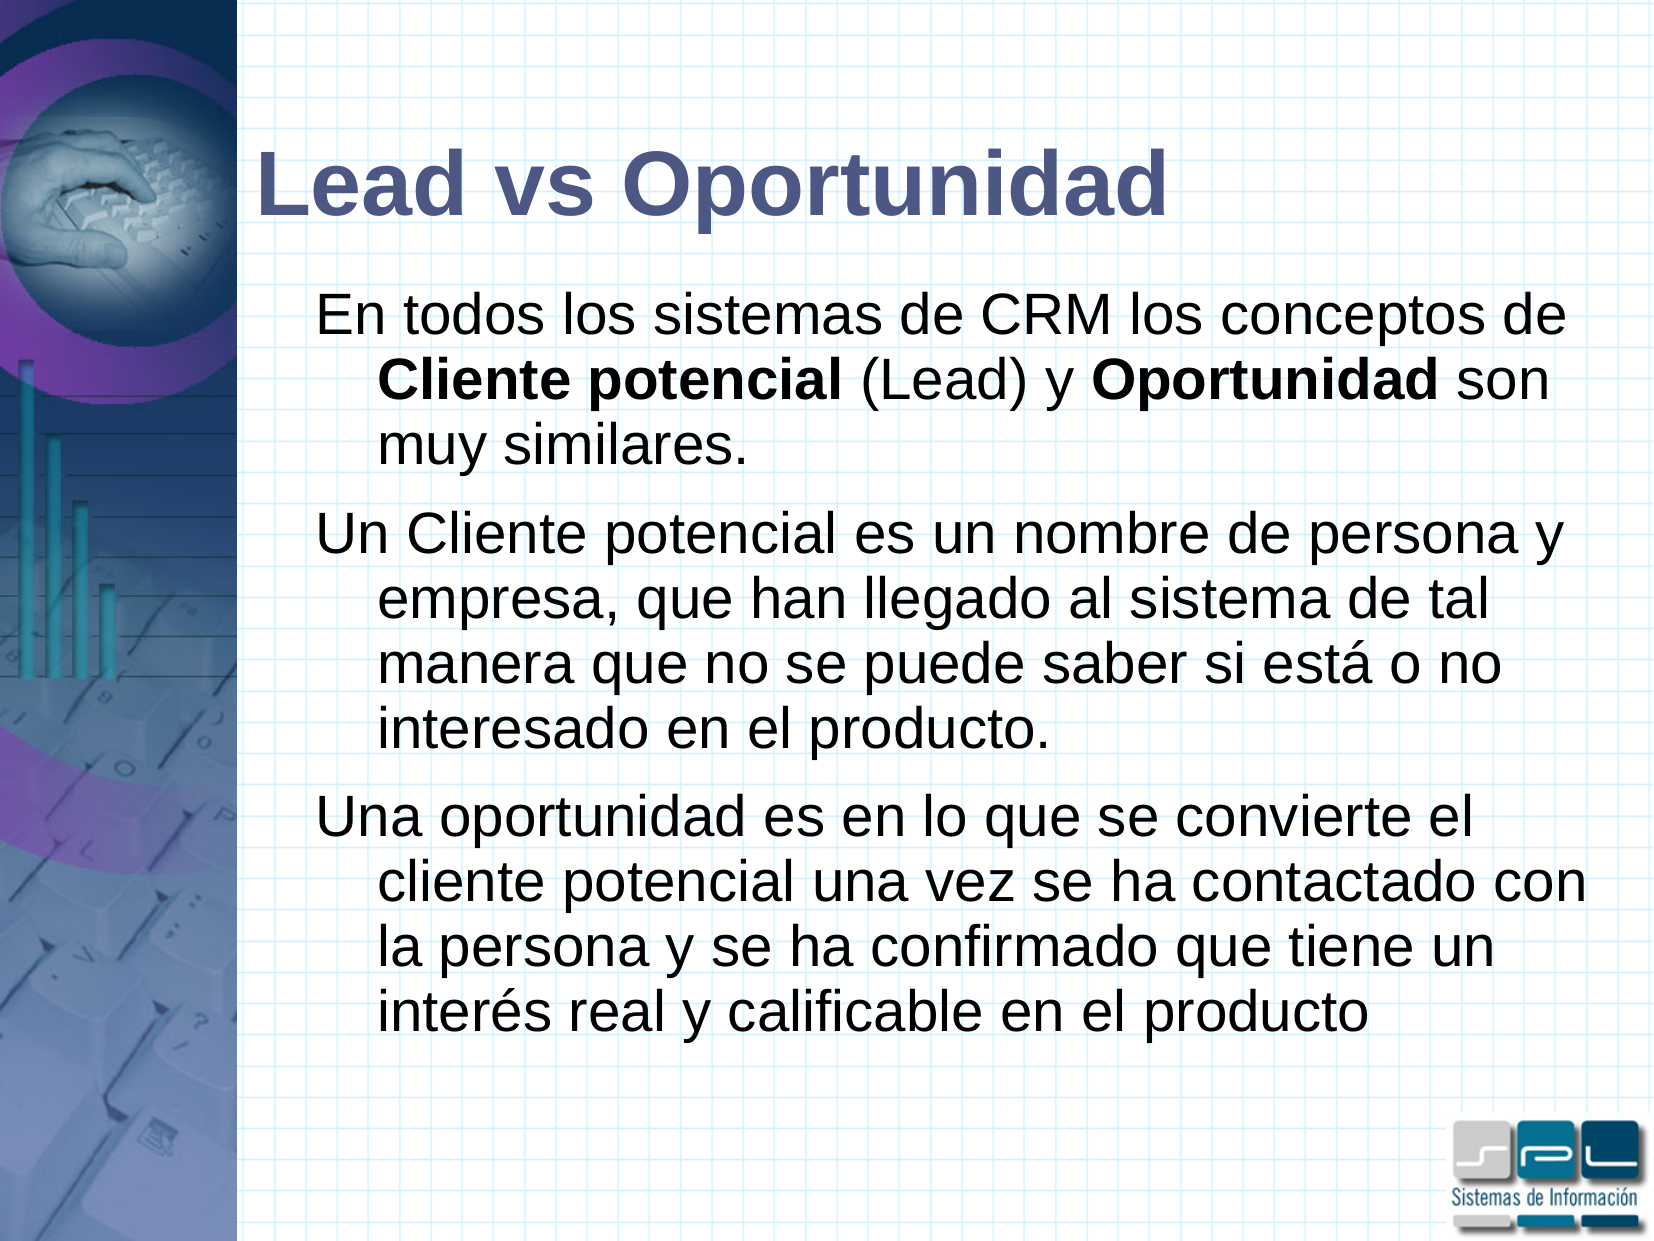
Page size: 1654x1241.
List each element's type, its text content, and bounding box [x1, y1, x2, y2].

picture [0, 0, 1654, 1241]
list En todos los sistemas de CRM los conceptos de Cliente potencial (Lead) y Oportunidad son muy similares. Un Cliente potencial es un nombre de persona y empresa, que han llegado al sistema de tal manera que no se puede saber si está o no interesado en el producto. Una oportunidad es en lo que se convierte el cliente potencial una vez se ha contactado con la persona y se ha confirmado que tiene un interés real y calificable en el producto [236, 281, 1616, 1063]
title Lead vs Oportunidad [254, 131, 1640, 235]
